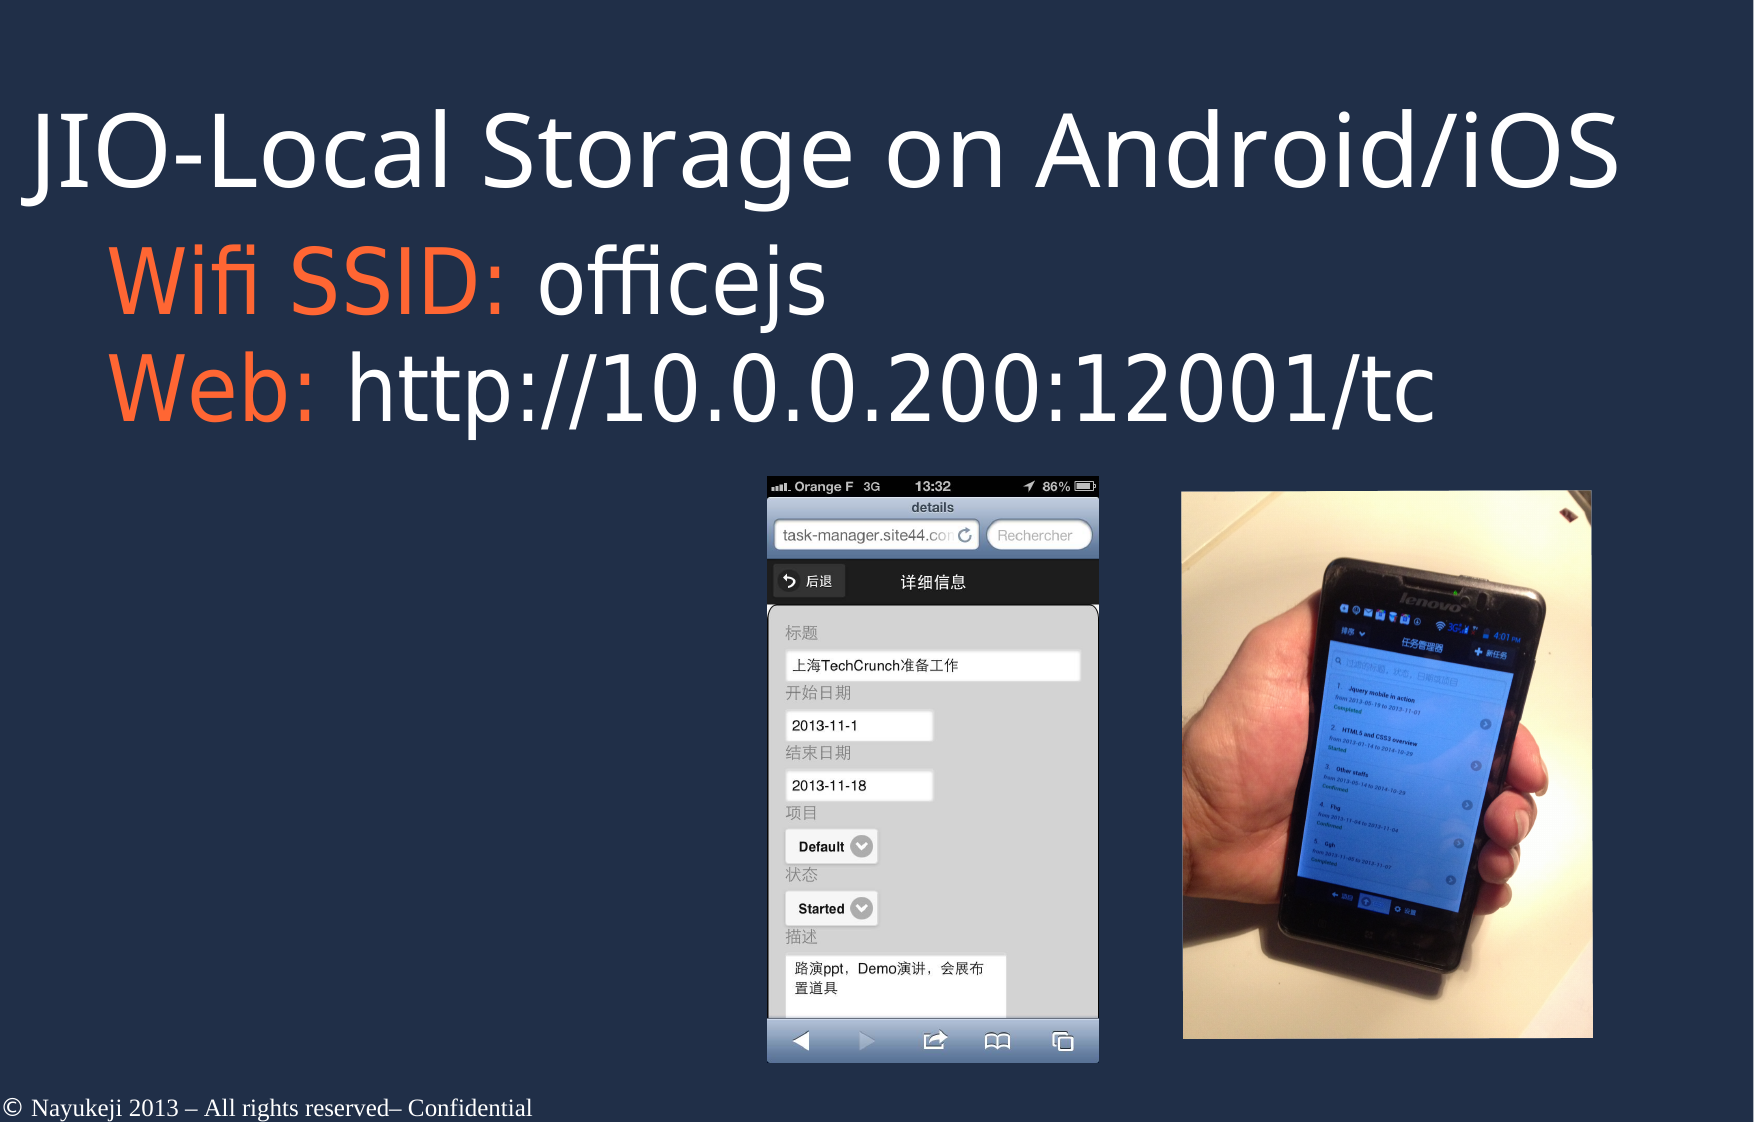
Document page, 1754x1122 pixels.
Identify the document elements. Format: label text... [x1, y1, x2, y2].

title JIO-Local Storage on Android/iOS [29, 59, 1713, 237]
text_box Wifi SSID: officejs Web: http://10.0.0.200:12001/tc [106, 182, 1607, 491]
picture [1181, 491, 1593, 1039]
picture [767, 476, 1099, 1063]
